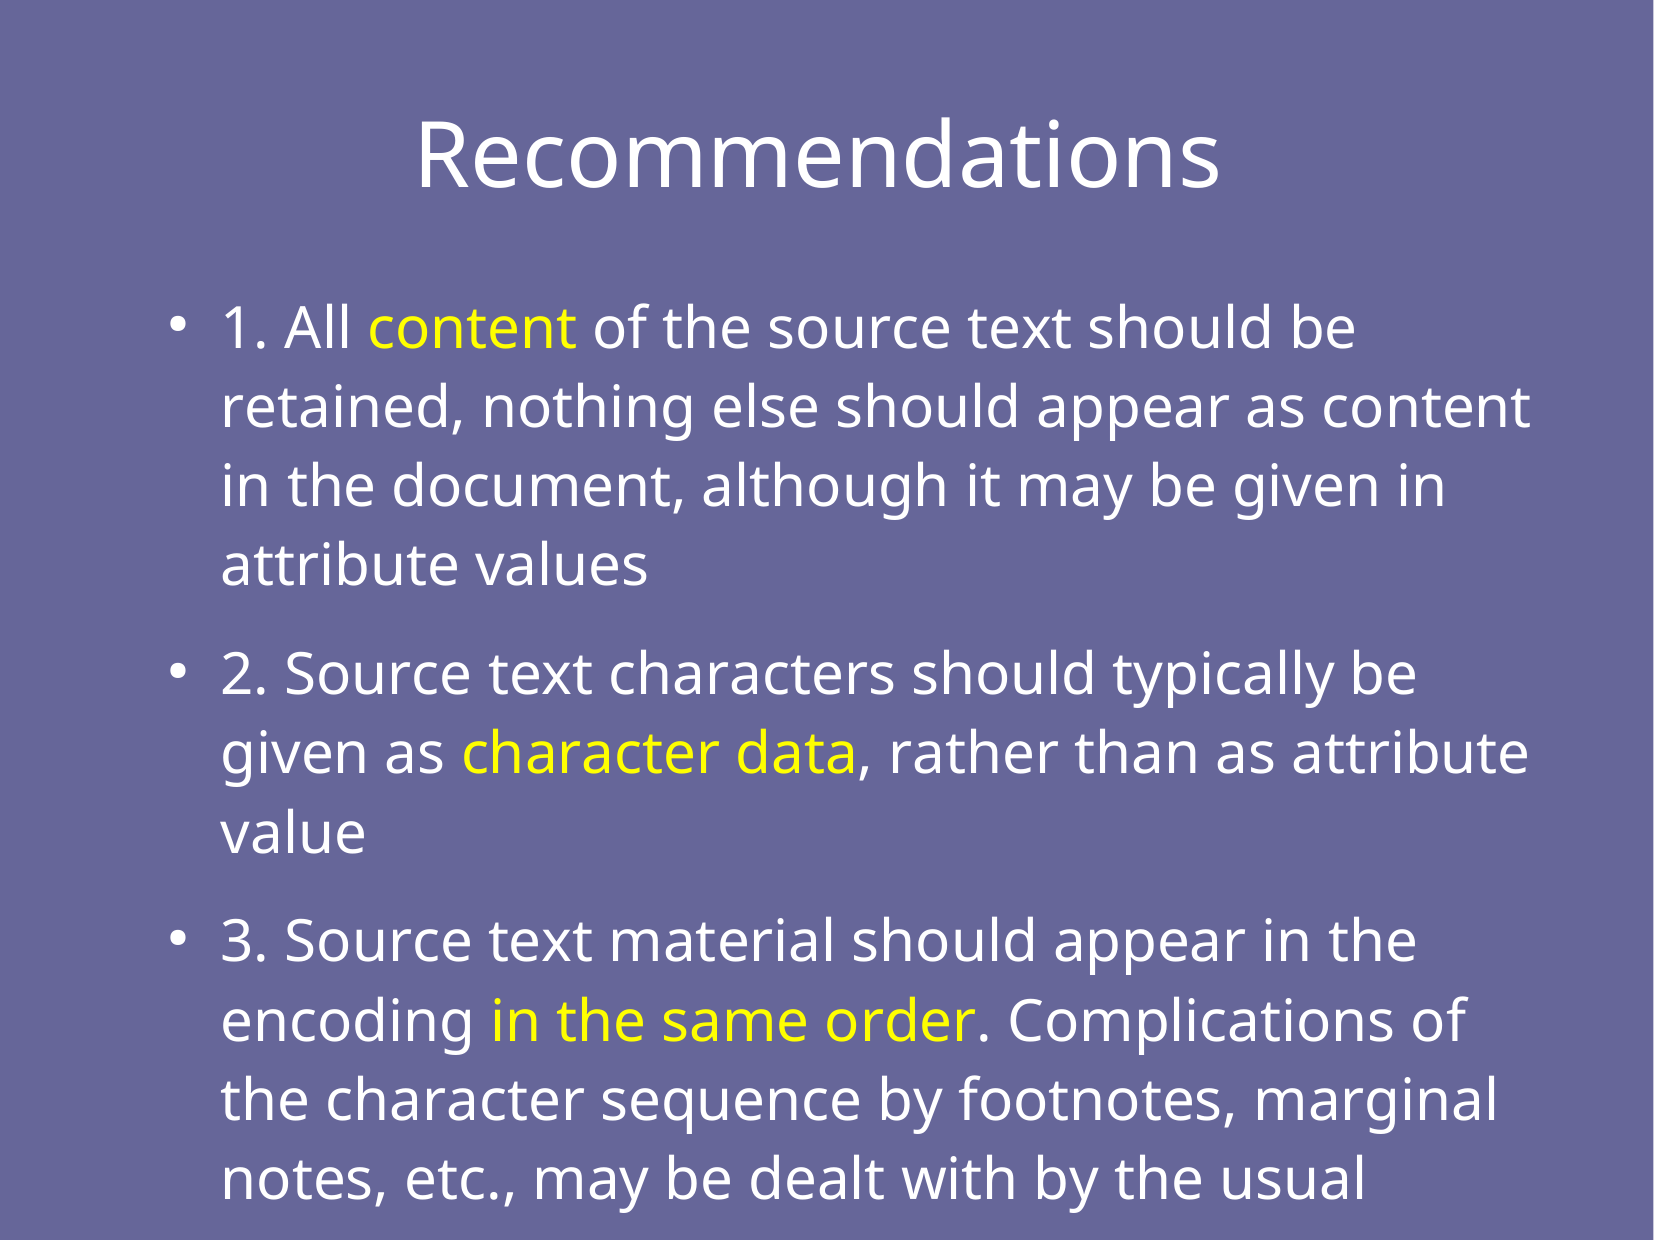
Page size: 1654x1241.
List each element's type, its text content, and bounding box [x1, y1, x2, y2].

list 1. All content of the source text should be retained, nothing else should appear as content in the document, although it may be given in attribute values 2. Source text characters should typically be given as character data, rather than as attribute value 3. Source text material should appear in the encoding in the same order. Complications of the character sequence by footnotes, marginal notes, etc., may be dealt with by the usual means [150, 285, 1563, 1126]
title Recommendations [112, 75, 1525, 230]
